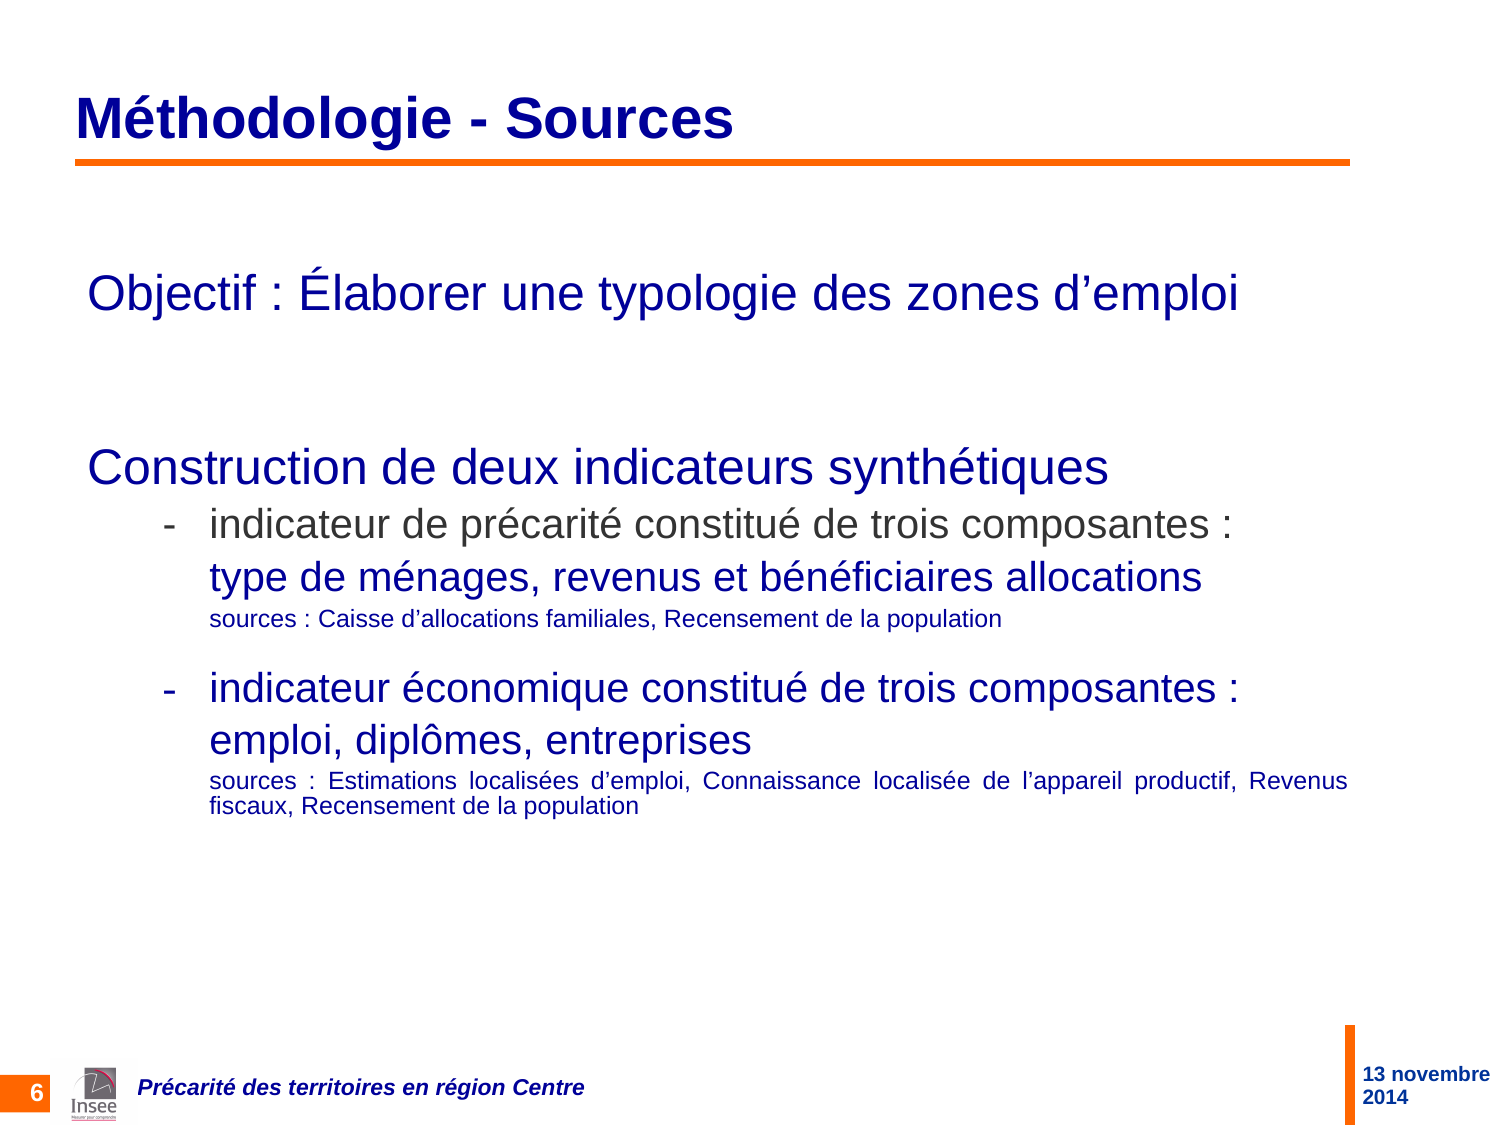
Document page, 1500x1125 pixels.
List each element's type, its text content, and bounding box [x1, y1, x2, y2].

title Méthodologie - Sources [75, 26, 1351, 151]
picture [50, 1058, 138, 1125]
list Objectif : Élaborer une typologie des zones d’emploi Construction de deux indicateurs synthétiques indicateur de précarité constitué de trois composantes : type de ménages, revenus et bénéficiaires allocations sources : Caisse d’allocations familiales, Recensement de la population - indicateur économique constitué de trois composantes : emploi, diplômes, entreprises sources : Estimations localisées d’emploi, Connaissance localisée de l’appareil productif, Revenus fiscaux, Recensement de la population [87, 187, 1351, 1001]
